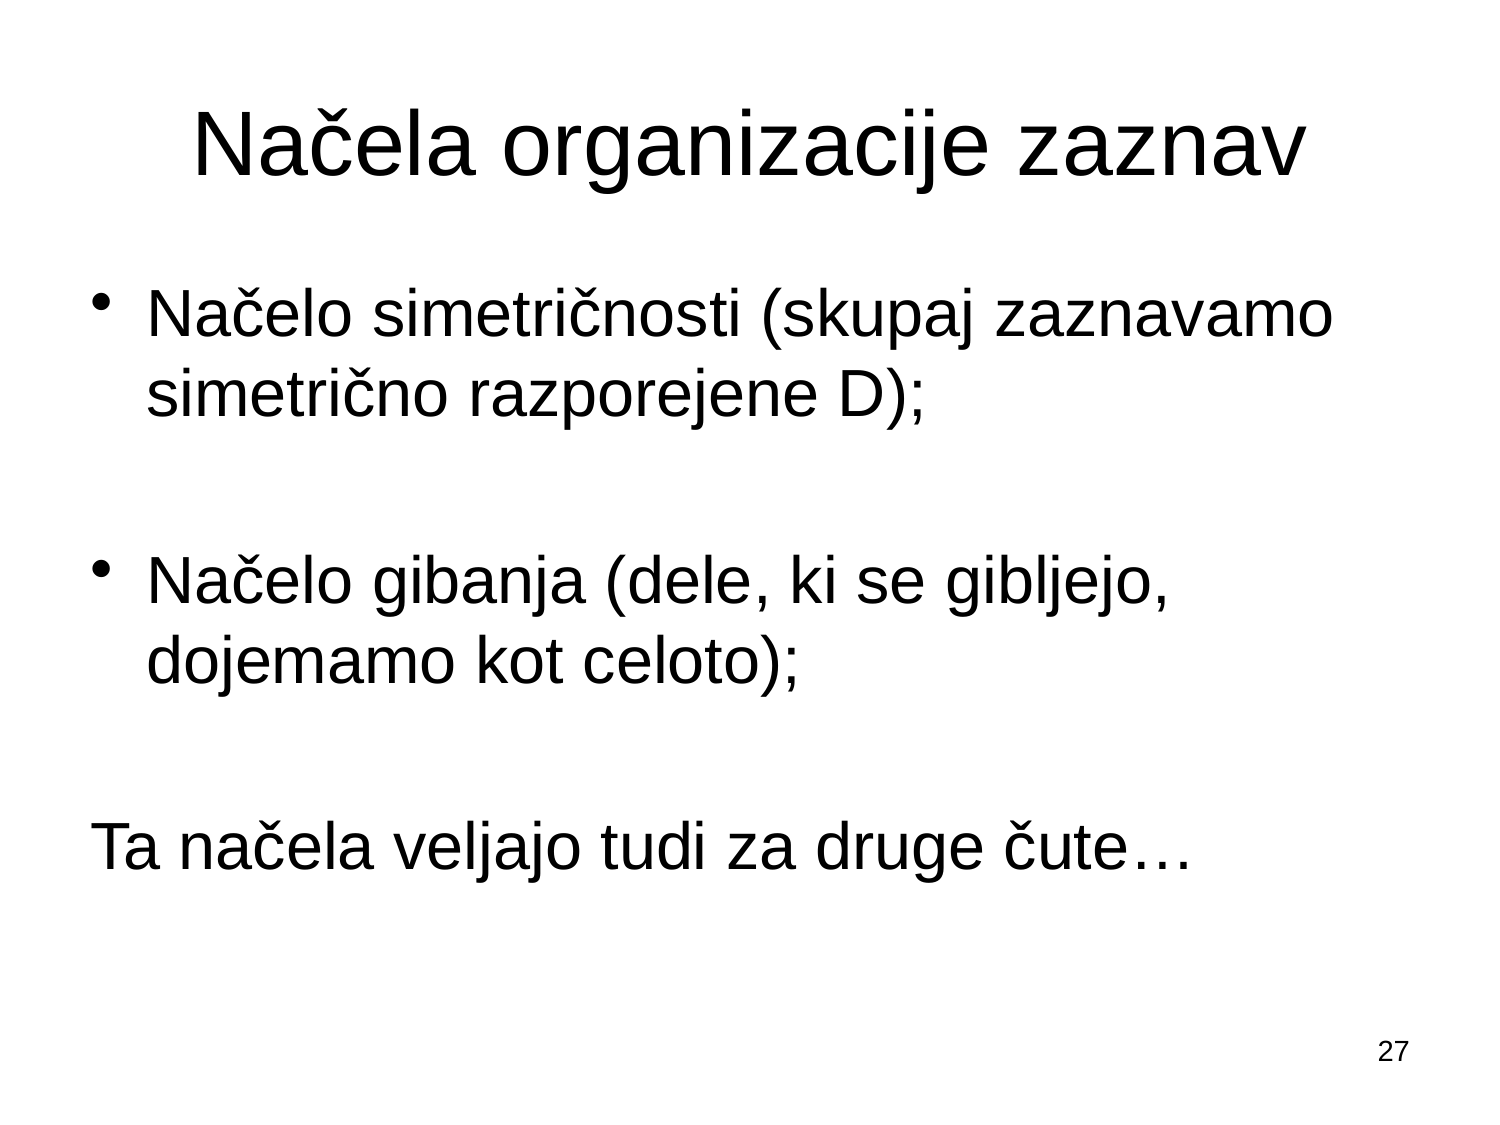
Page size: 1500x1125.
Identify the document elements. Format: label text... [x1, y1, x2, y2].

title Načela organizacije zaznav [75, 45, 1425, 233]
slide_number <number> [1074, 1024, 1425, 1103]
list Načelo simetričnosti (skupaj zaznavamo simetrično razporejene D); Načelo gibanja (dele, ki se gibljejo, dojemamo kot celoto); Ta načela veljajo tudi za druge čute… [75, 262, 1425, 1005]
